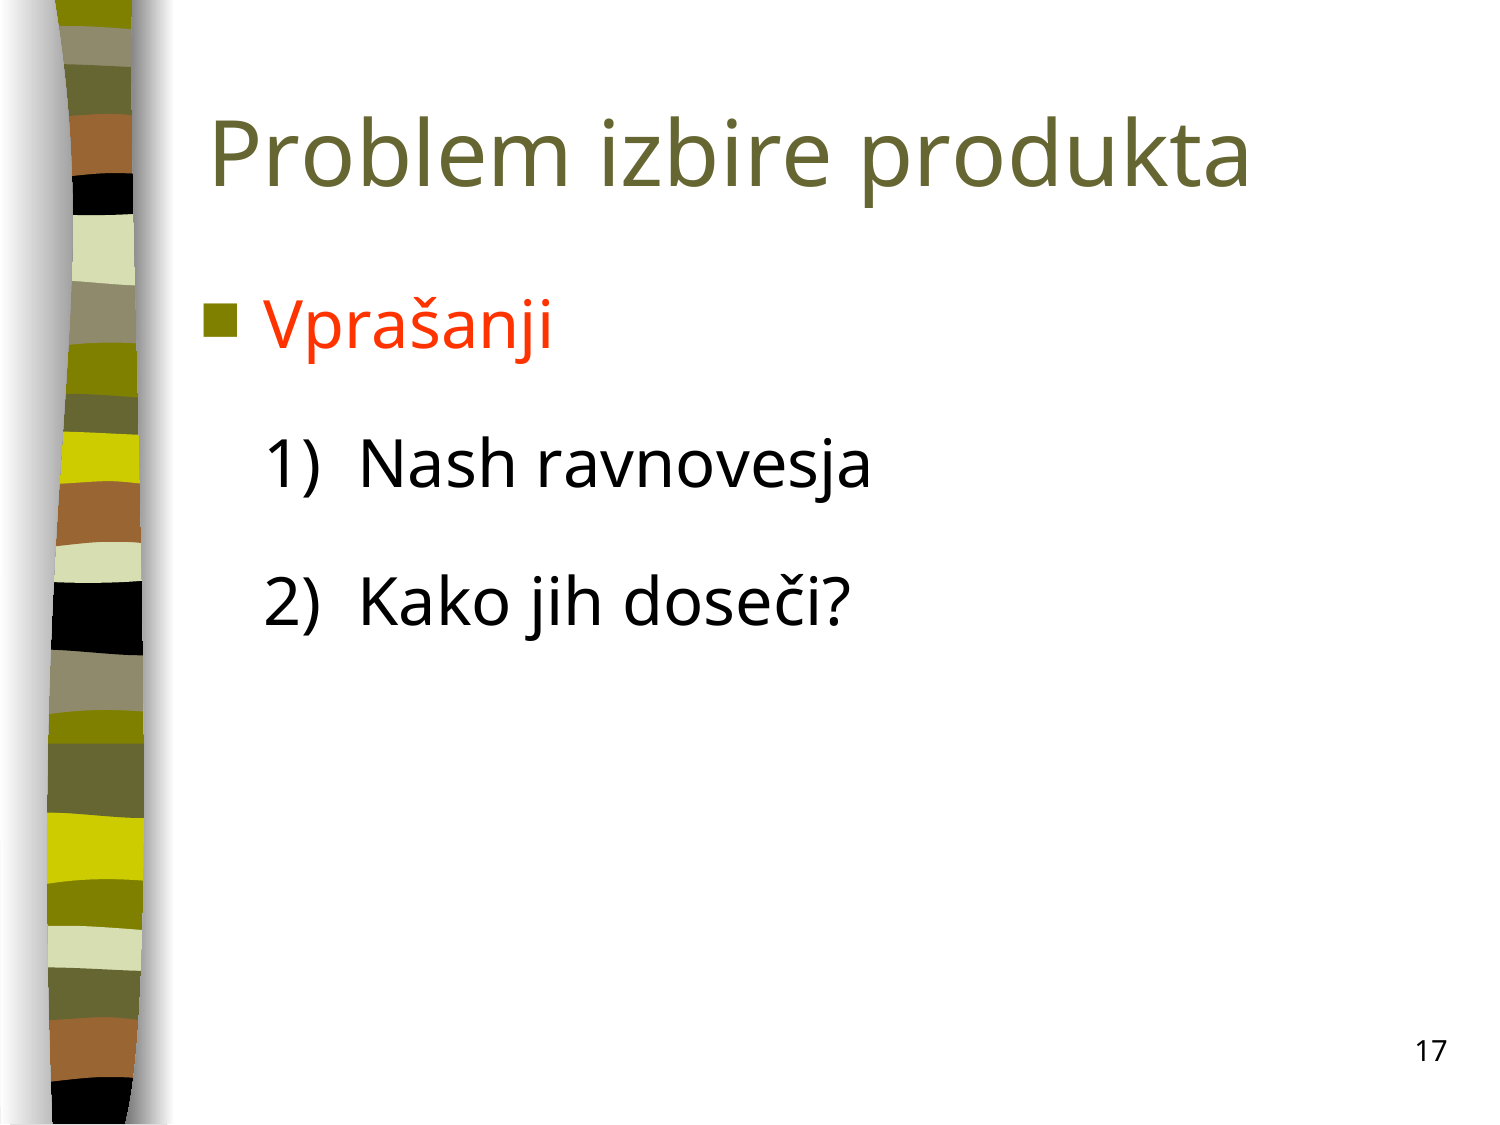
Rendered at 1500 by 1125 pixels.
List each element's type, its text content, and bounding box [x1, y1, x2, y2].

title Problem izbire produkta [192, 24, 1468, 213]
list Vprašanji 1) Nash ravnovesja 2) Kako jih doseči? [192, 275, 1468, 951]
text_box <number> [1149, 1025, 1463, 1101]
